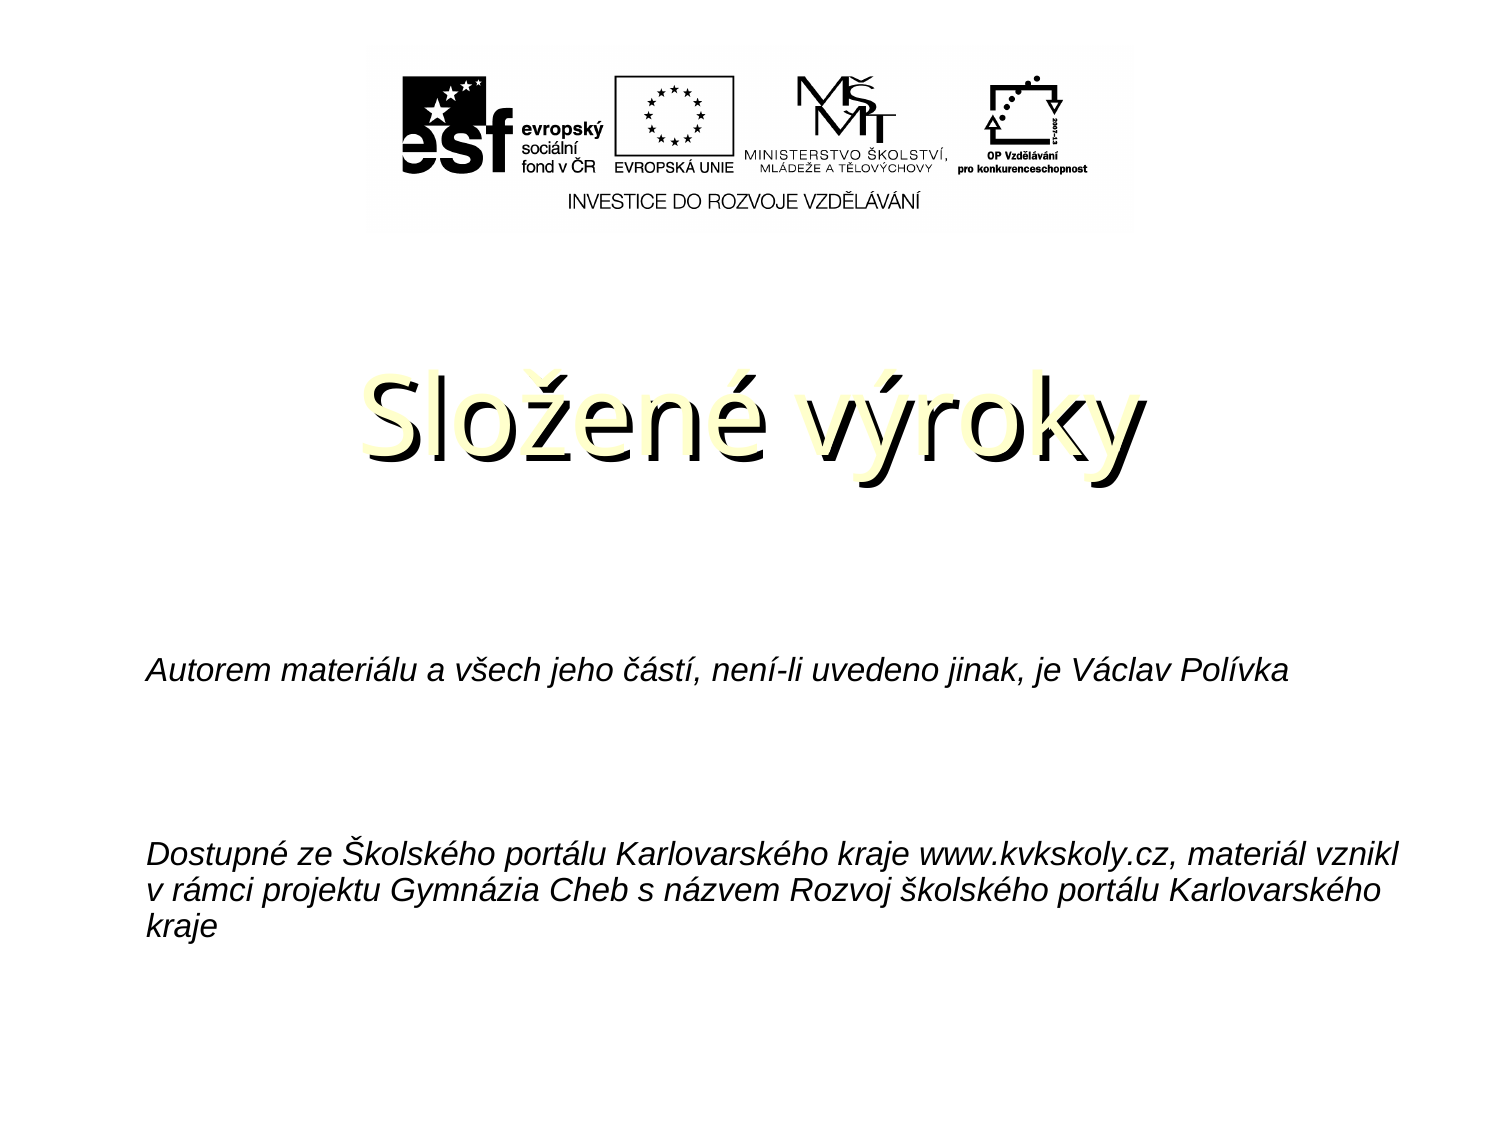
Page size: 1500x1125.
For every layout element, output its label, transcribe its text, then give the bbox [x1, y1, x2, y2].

text_box Složené výroky [112, 200, 1388, 486]
list Autorem materiálu a všech jeho částí, není-li uvedeno jinak, je Václav Polívka Dostupné ze Školského portálu Karlovarského kraje www.kvkskoly.cz, materiál vznikl v rámci projektu Gymnázia Cheb s názvem Rozvoj školského portálu Karlovarského kraje [75, 262, 1426, 1006]
picture [366, 45, 1134, 200]
